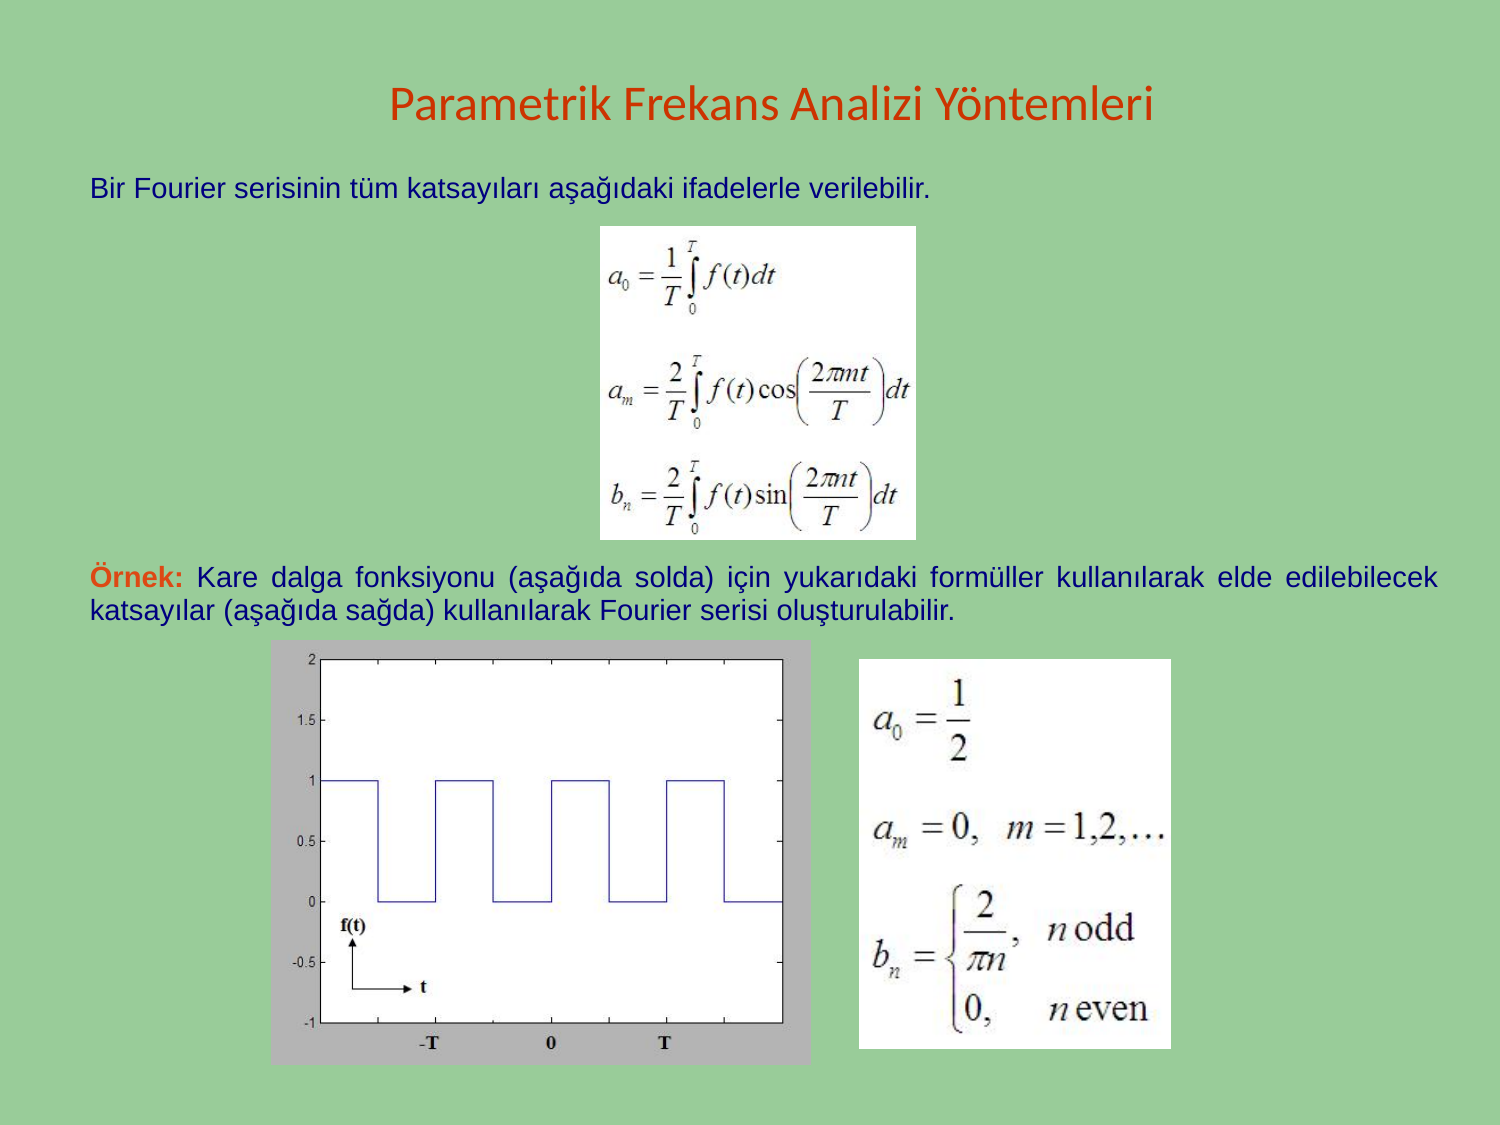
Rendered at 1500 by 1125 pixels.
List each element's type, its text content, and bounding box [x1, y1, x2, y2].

picture [859, 659, 1171, 1049]
text_box Örnek: Kare dalga fonksiyonu (aşağıda solda) için yukarıdaki formüller kullanılarak elde edilebilecek katsayılar (aşağıda sağda) kullanılarak Fourier serisi oluşturulabilir. [75, 553, 1456, 635]
text_box Bir Fourier serisinin tüm katsayıları aşağıdaki ifadelerle verilebilir. [75, 164, 1456, 225]
picture [271, 640, 811, 1066]
title Parametrik Frekans Analizi Yöntemleri [135, 51, 1410, 164]
picture [600, 226, 916, 540]
